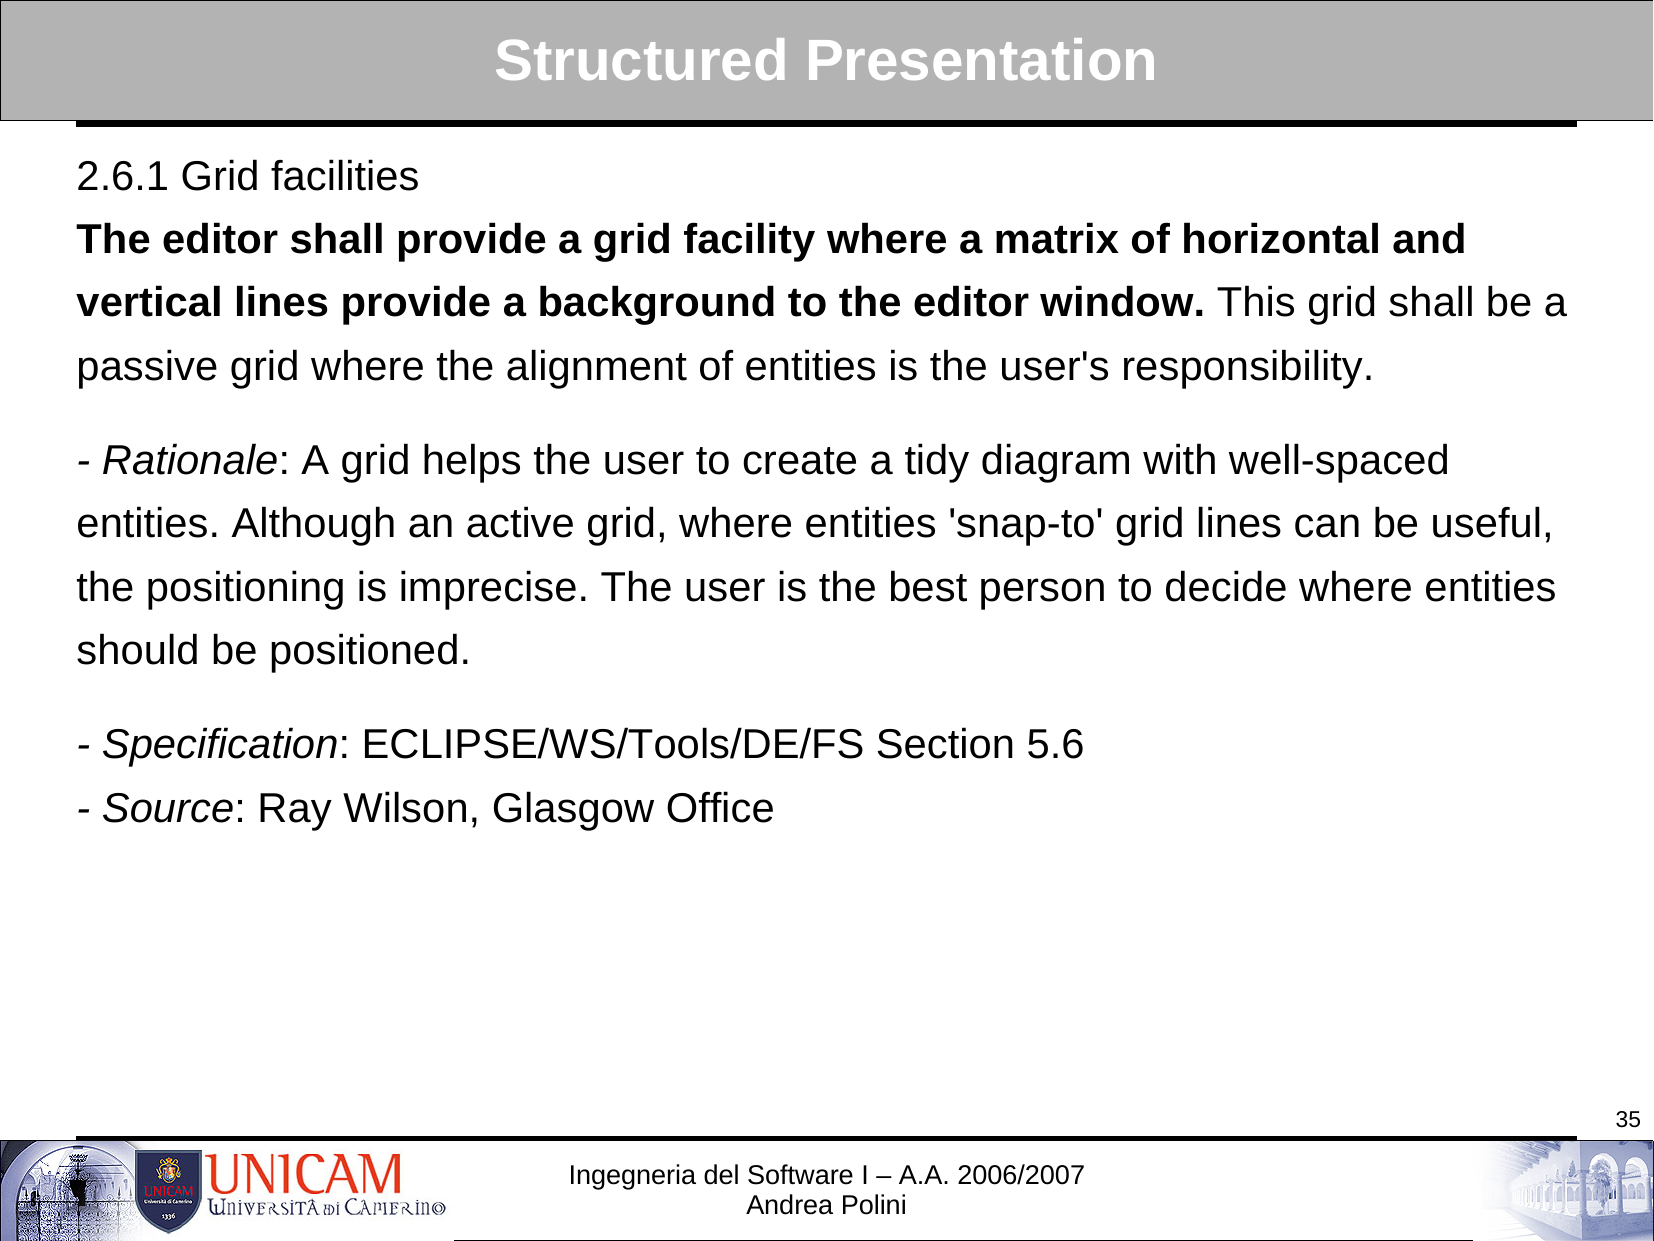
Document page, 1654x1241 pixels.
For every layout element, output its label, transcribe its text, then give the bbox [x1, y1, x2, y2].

title Structured Presentation [0, 0, 1653, 121]
picture [0, 1141, 454, 1241]
list 2.6.1 Grid facilities The editor shall provide a grid facility where a matrix of horizontal and vertical lines provide a background to the editor window. This grid shall be a passive grid where the alignment of entities is the user's responsibility. - Rationale: A grid helps the user to create a tidy diagram with well-spaced entities. Although an active grid, where entities 'snap-to' grid lines can be useful, the positioning is imprecise. The user is the best person to decide where entities should be positioned. - Specification: ECLIPSE/WS/Tools/DE/FS Section 5.6 - Source: Ray Wilson, Glasgow Office [76, 152, 1577, 1021]
picture [1473, 1141, 1654, 1241]
